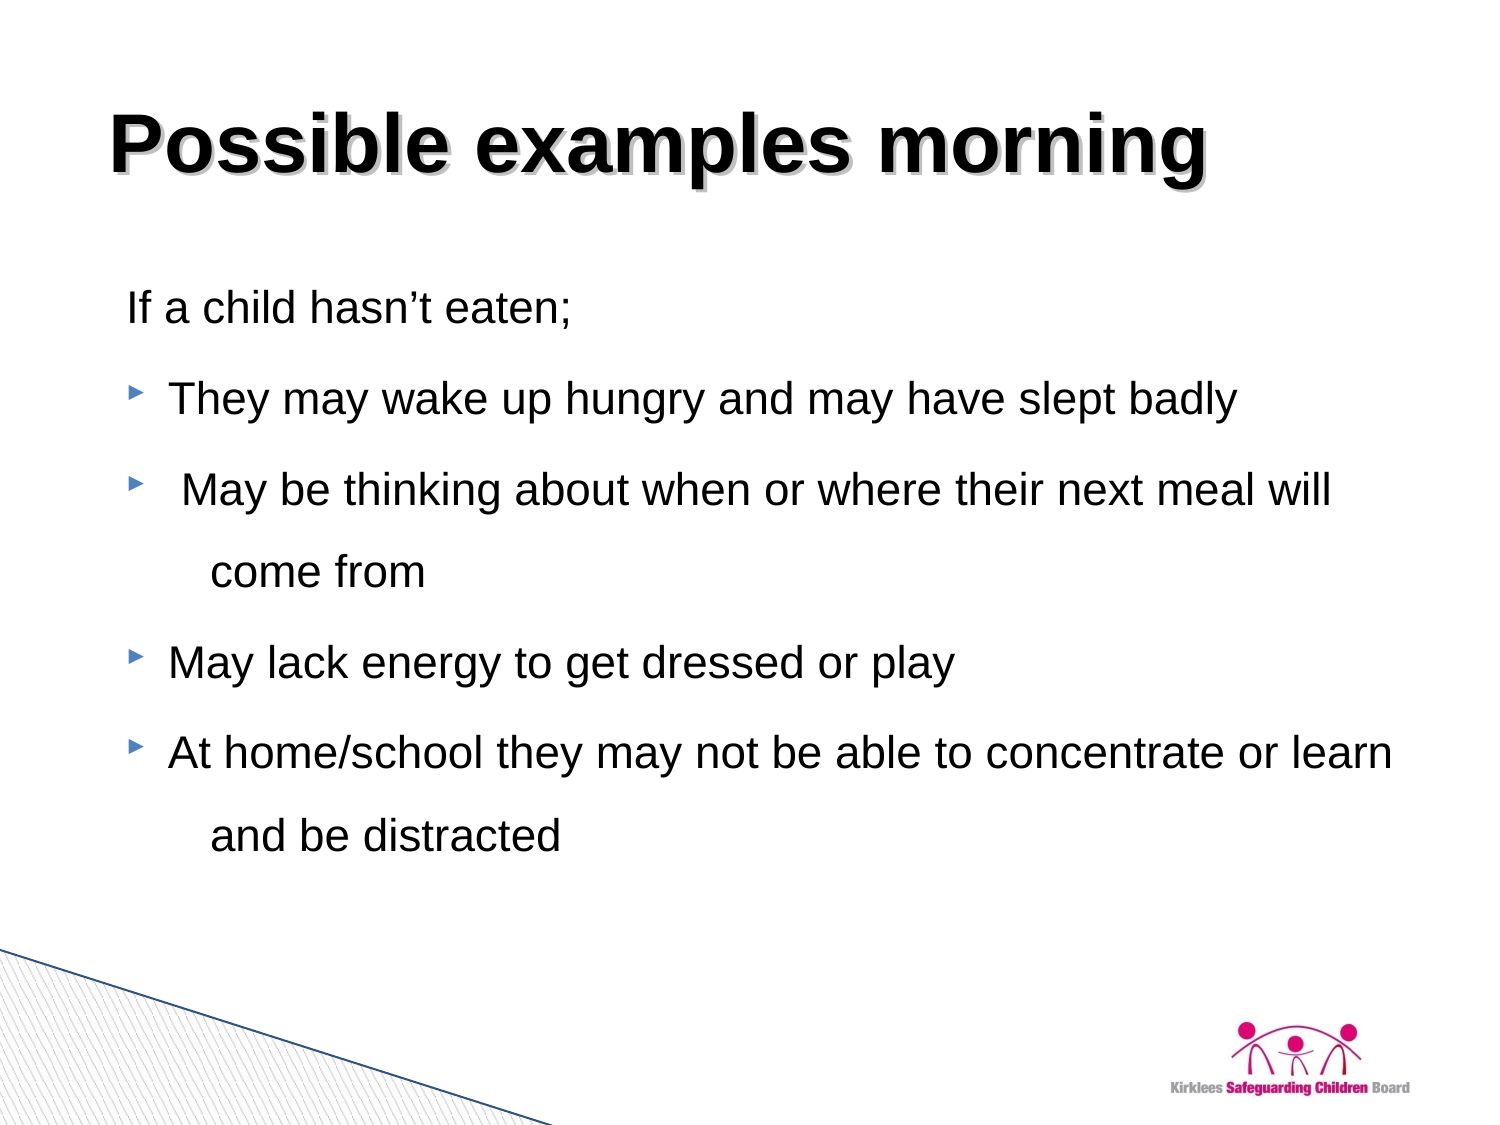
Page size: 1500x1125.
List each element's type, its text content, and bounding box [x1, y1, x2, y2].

title Possible examples morning [75, 45, 1426, 233]
list If a child hasn’t eaten; They may wake up hungry and may have slept badly May be thinking about when or where their next meal will come from May lack energy to get dressed or play At home/school they may not be able to concentrate or learn and be distracted [75, 243, 1426, 986]
